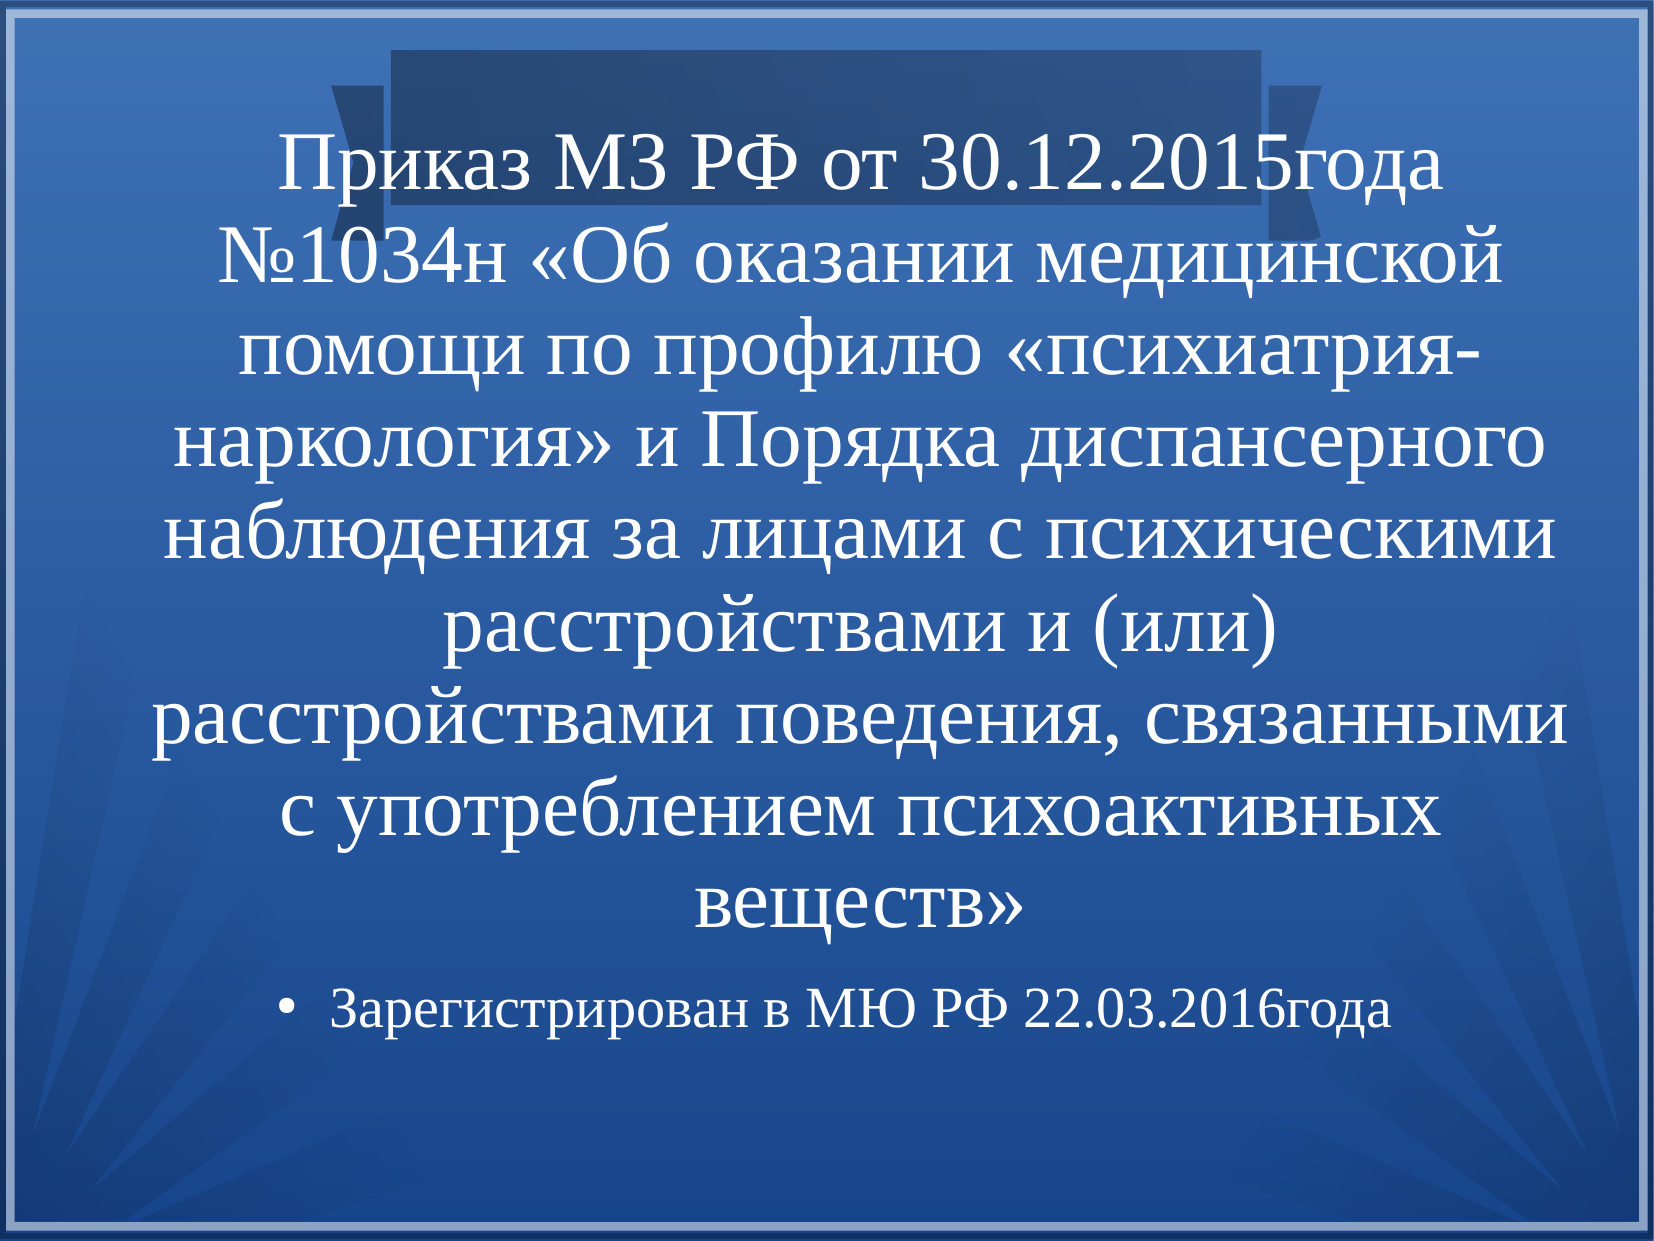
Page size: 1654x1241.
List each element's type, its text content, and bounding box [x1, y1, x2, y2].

list Приказ МЗ РФ от 30.12.2015года №1034н «Об оказании медицинской помощи по профилю «психиатрия-наркология» и Порядка диспансерного наблюдения за лицами с психическими расстройствами и (или) расстройствами поведения, связанными с употреблением психоактивных веществ» Зарегистрирован в МЮ РФ 22.03.2016года [80, 115, 1571, 1075]
